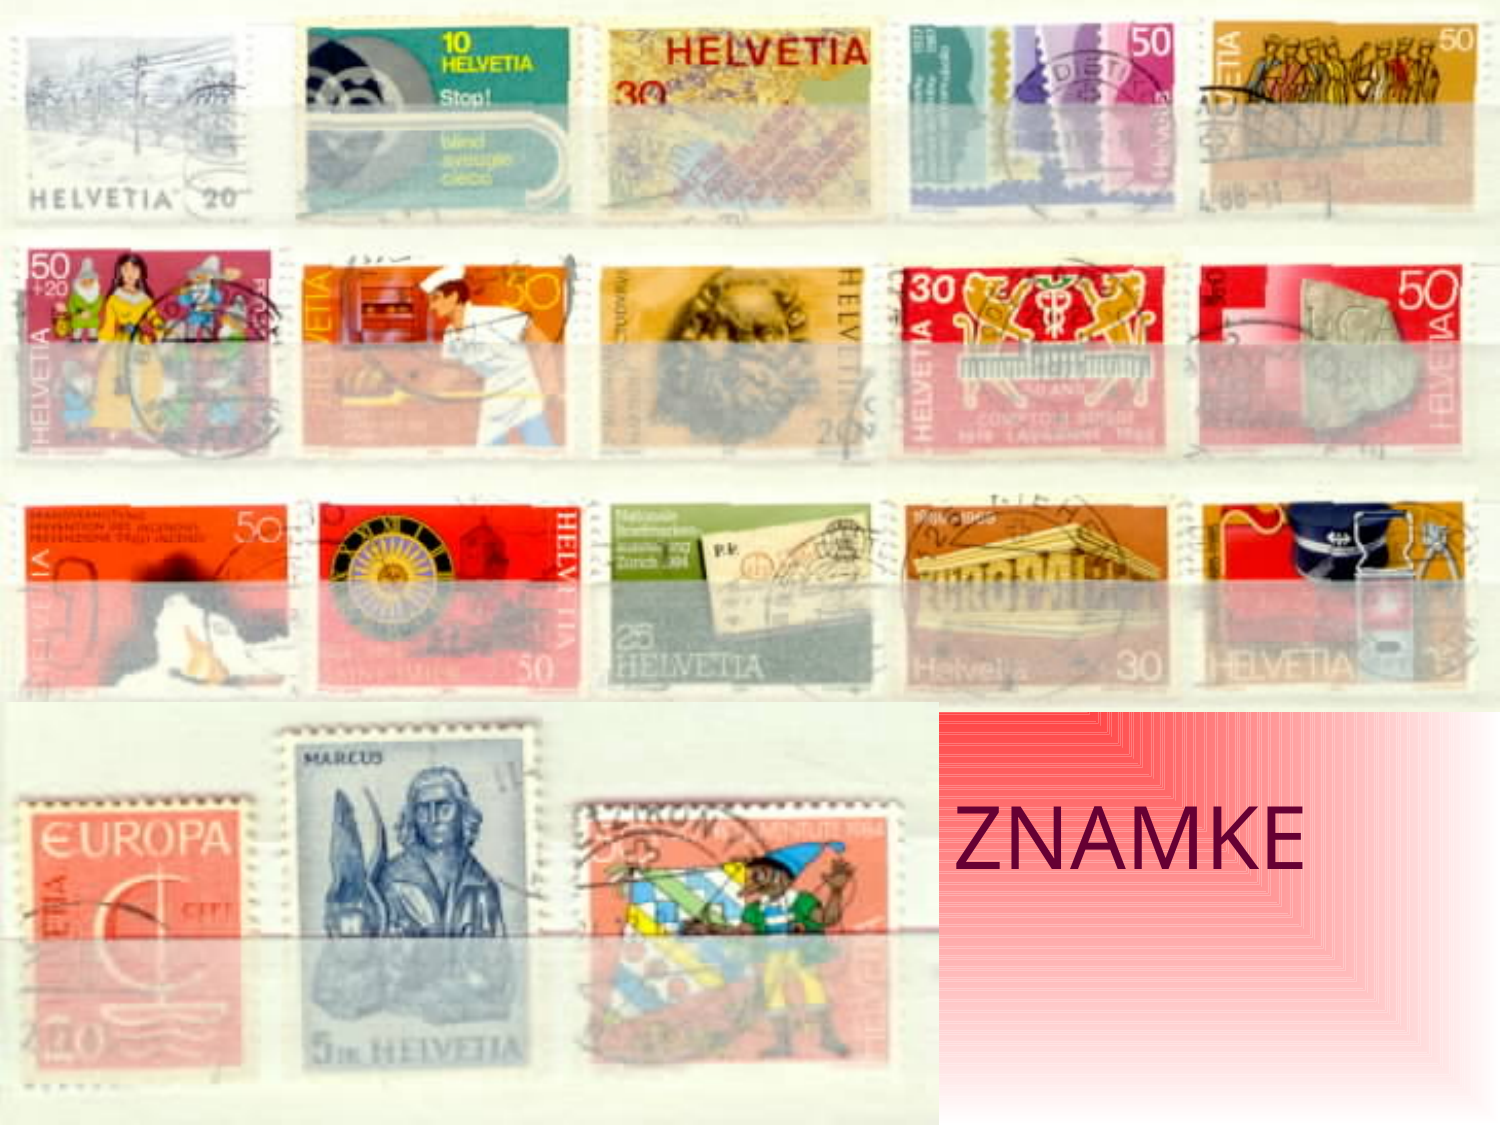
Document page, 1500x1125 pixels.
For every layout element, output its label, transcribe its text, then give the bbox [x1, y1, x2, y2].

text_box ZNAMKE [939, 774, 1500, 895]
picture [0, 0, 1500, 1125]
